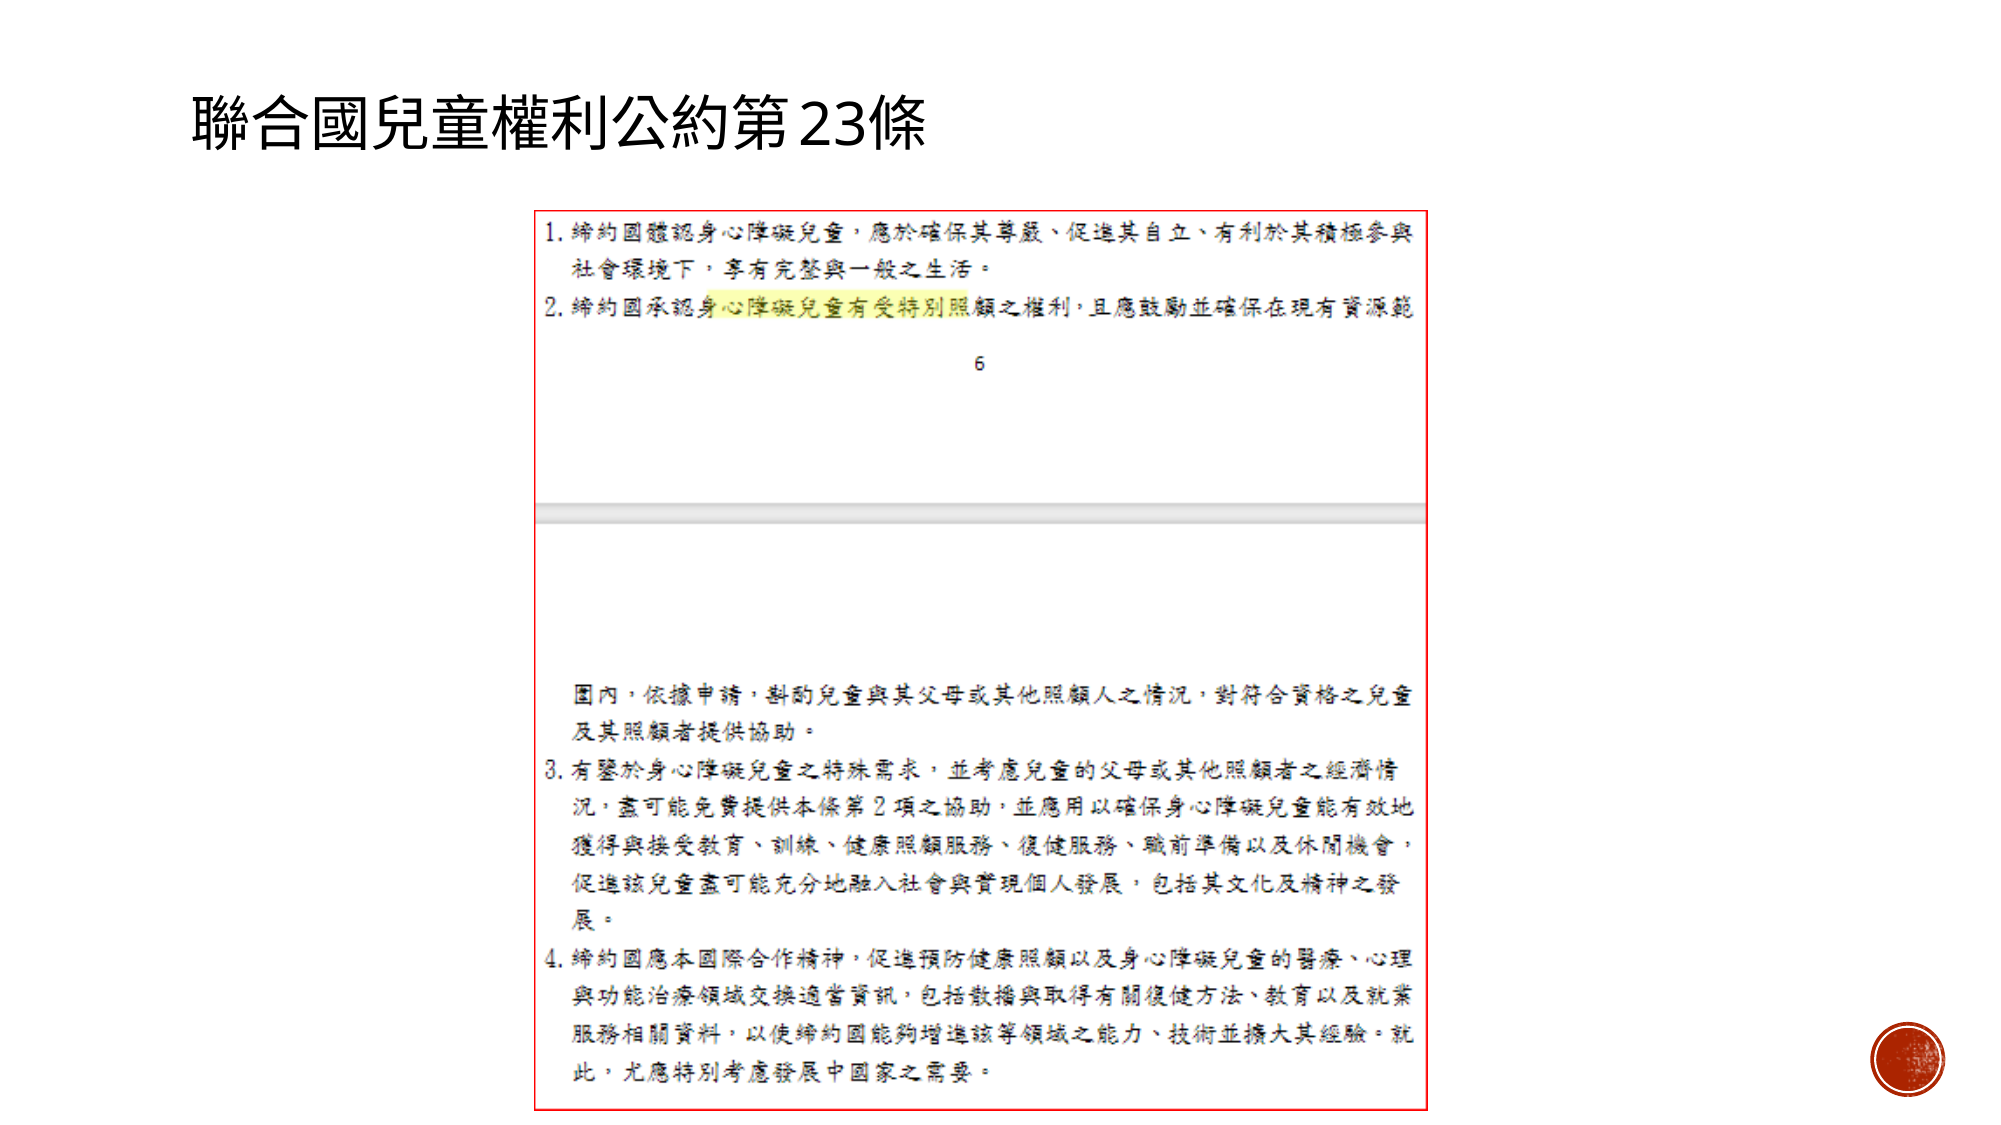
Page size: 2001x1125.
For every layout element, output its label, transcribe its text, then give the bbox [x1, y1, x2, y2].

picture [534, 210, 1428, 1111]
title 聯合國兒童權利公約第23條 [175, 79, 1826, 169]
